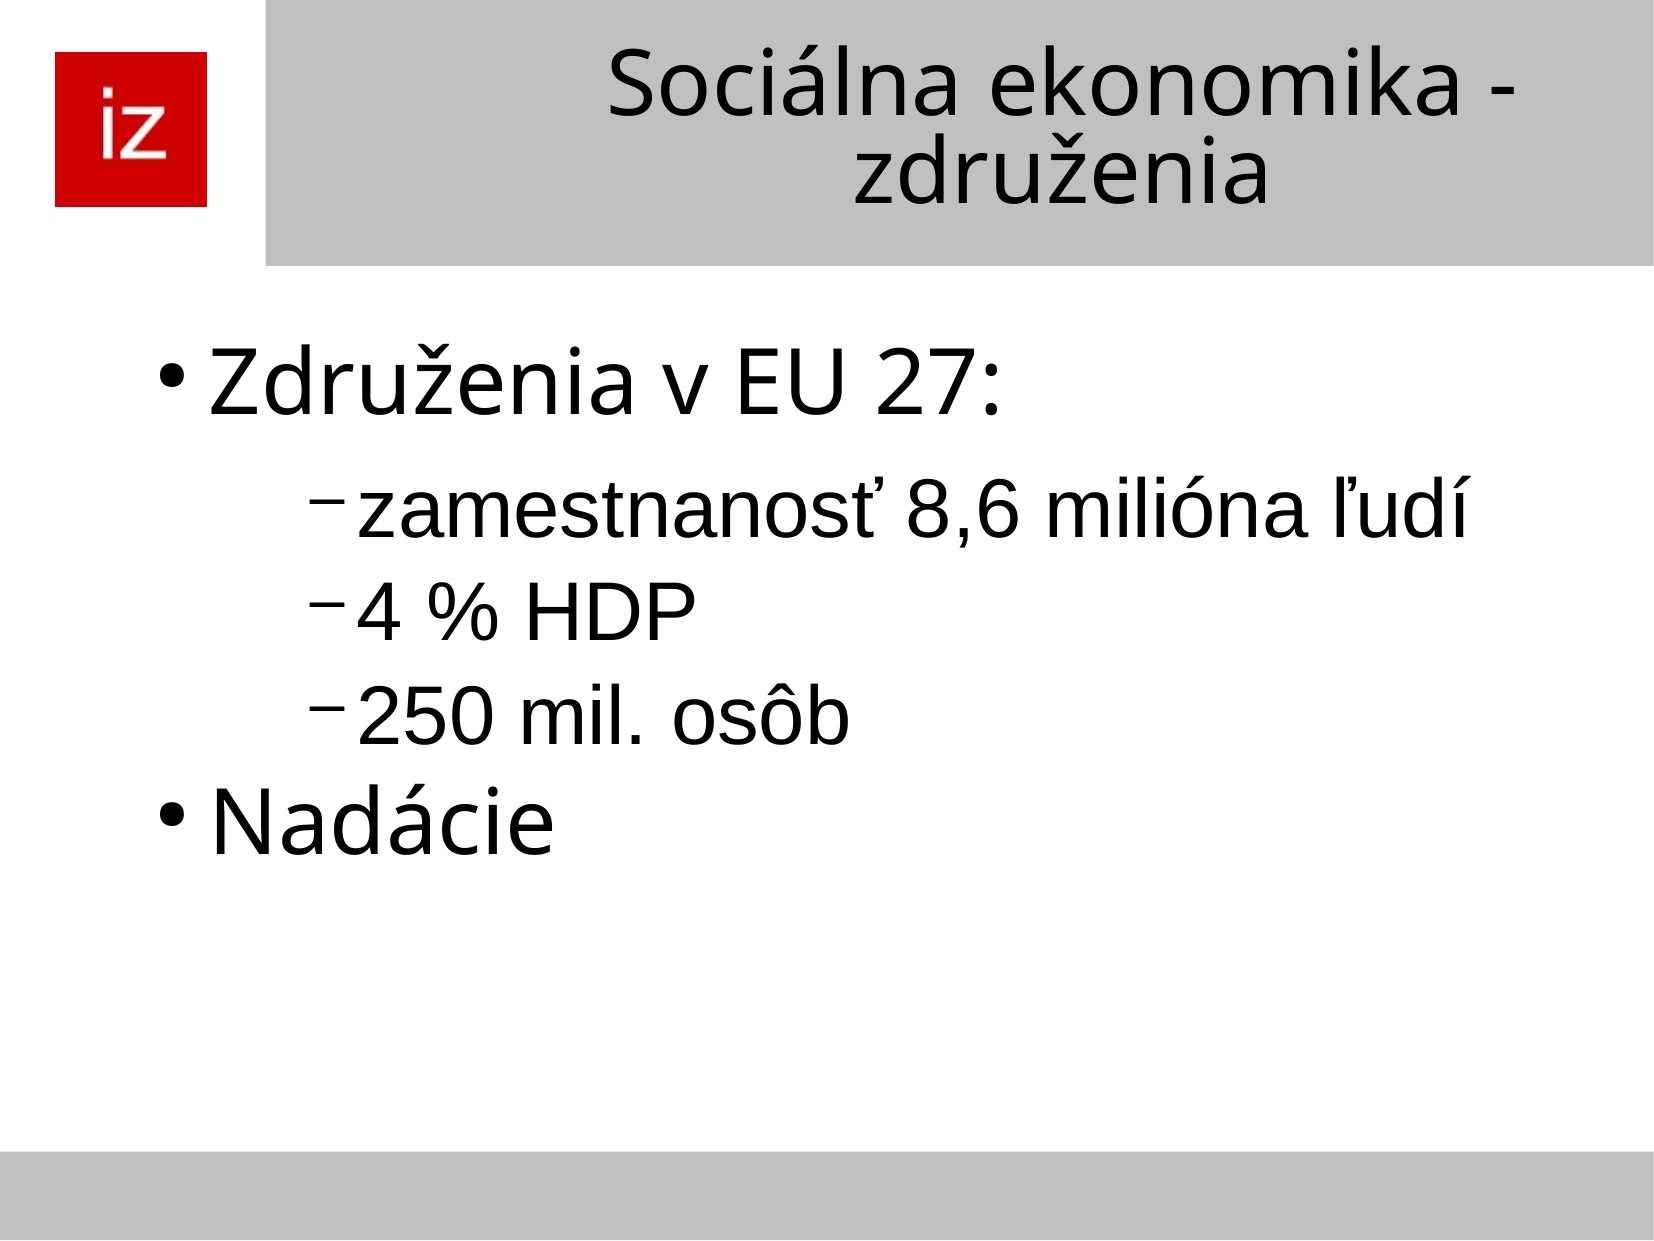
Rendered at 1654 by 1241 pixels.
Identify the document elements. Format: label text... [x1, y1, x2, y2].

list Združenia v EU 27: zamestnanosť 8,6 milióna ľudí 4 % HDP 250 mil. osôb Nadácie [121, 344, 1533, 1126]
title Sociálna ekonomika - združenia [561, 29, 1565, 237]
picture [55, 52, 207, 207]
